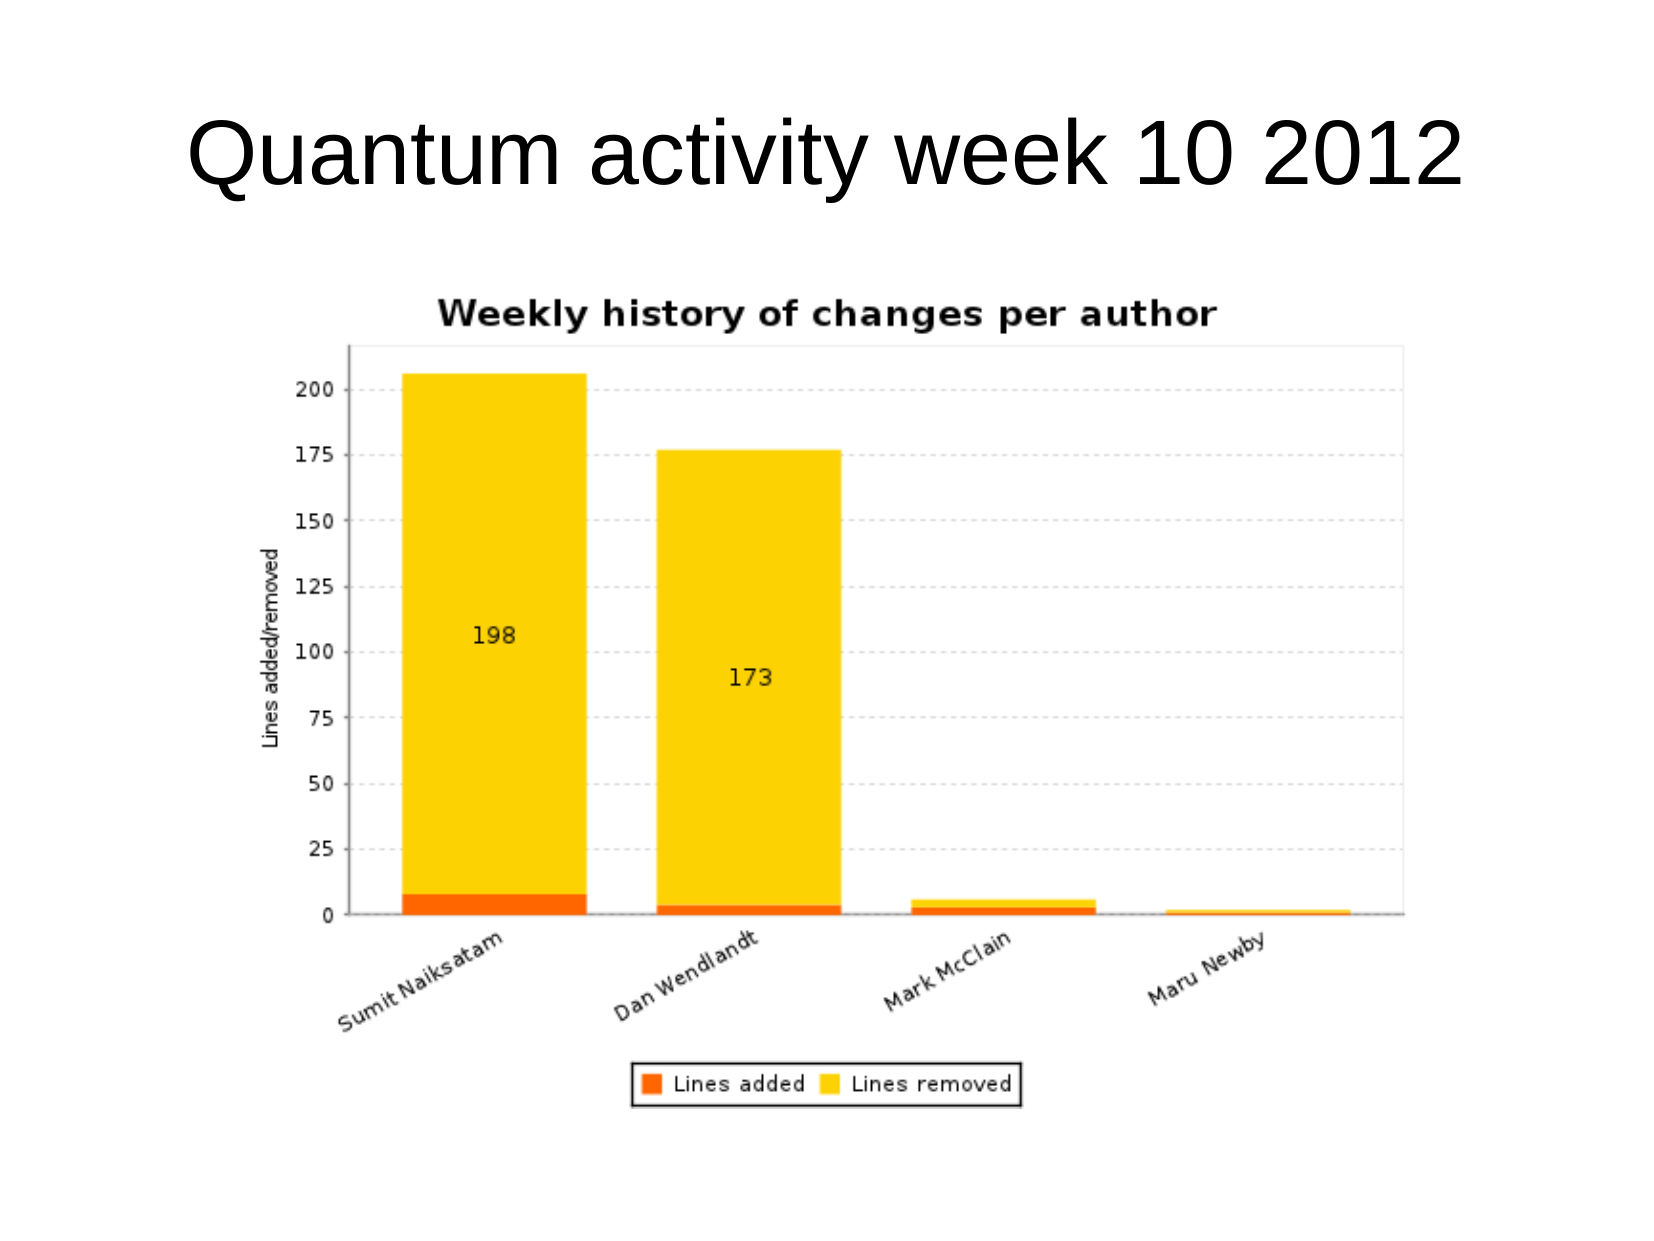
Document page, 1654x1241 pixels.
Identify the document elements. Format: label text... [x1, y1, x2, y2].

picture [230, 290, 1424, 1109]
title Quantum activity week 10 2012 [82, 49, 1571, 257]
